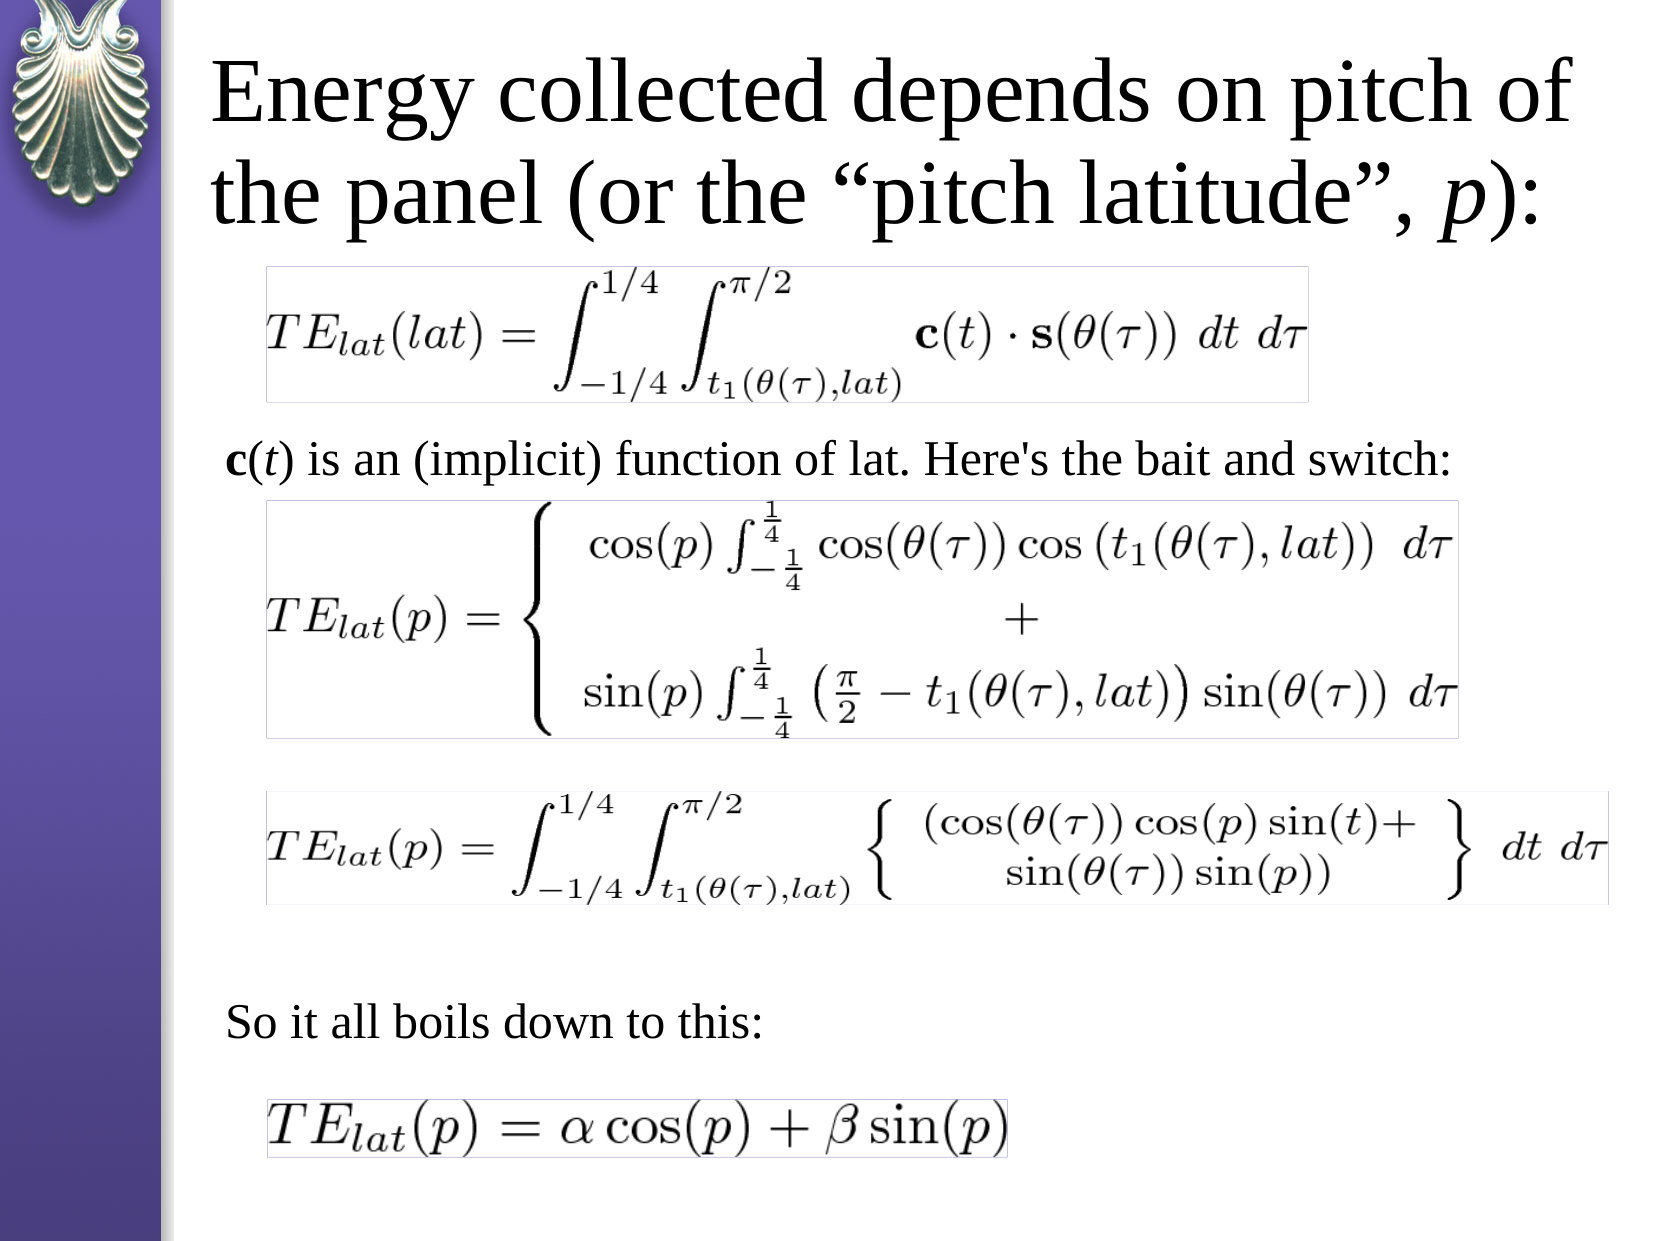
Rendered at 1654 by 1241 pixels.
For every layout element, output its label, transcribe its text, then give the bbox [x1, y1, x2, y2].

picture [262, 787, 1613, 909]
picture [0, 0, 161, 1241]
picture [262, 262, 1313, 407]
text_box So it all boils down to this: [225, 993, 766, 1051]
picture [262, 1094, 1013, 1163]
text_box c(t) is an (implicit) function of lat. Here's the bait and switch: [225, 431, 1538, 489]
title Energy collected depends on pitch of the panel (or the “pitch latitude”, p): [210, 37, 1623, 246]
picture [262, 496, 1463, 743]
